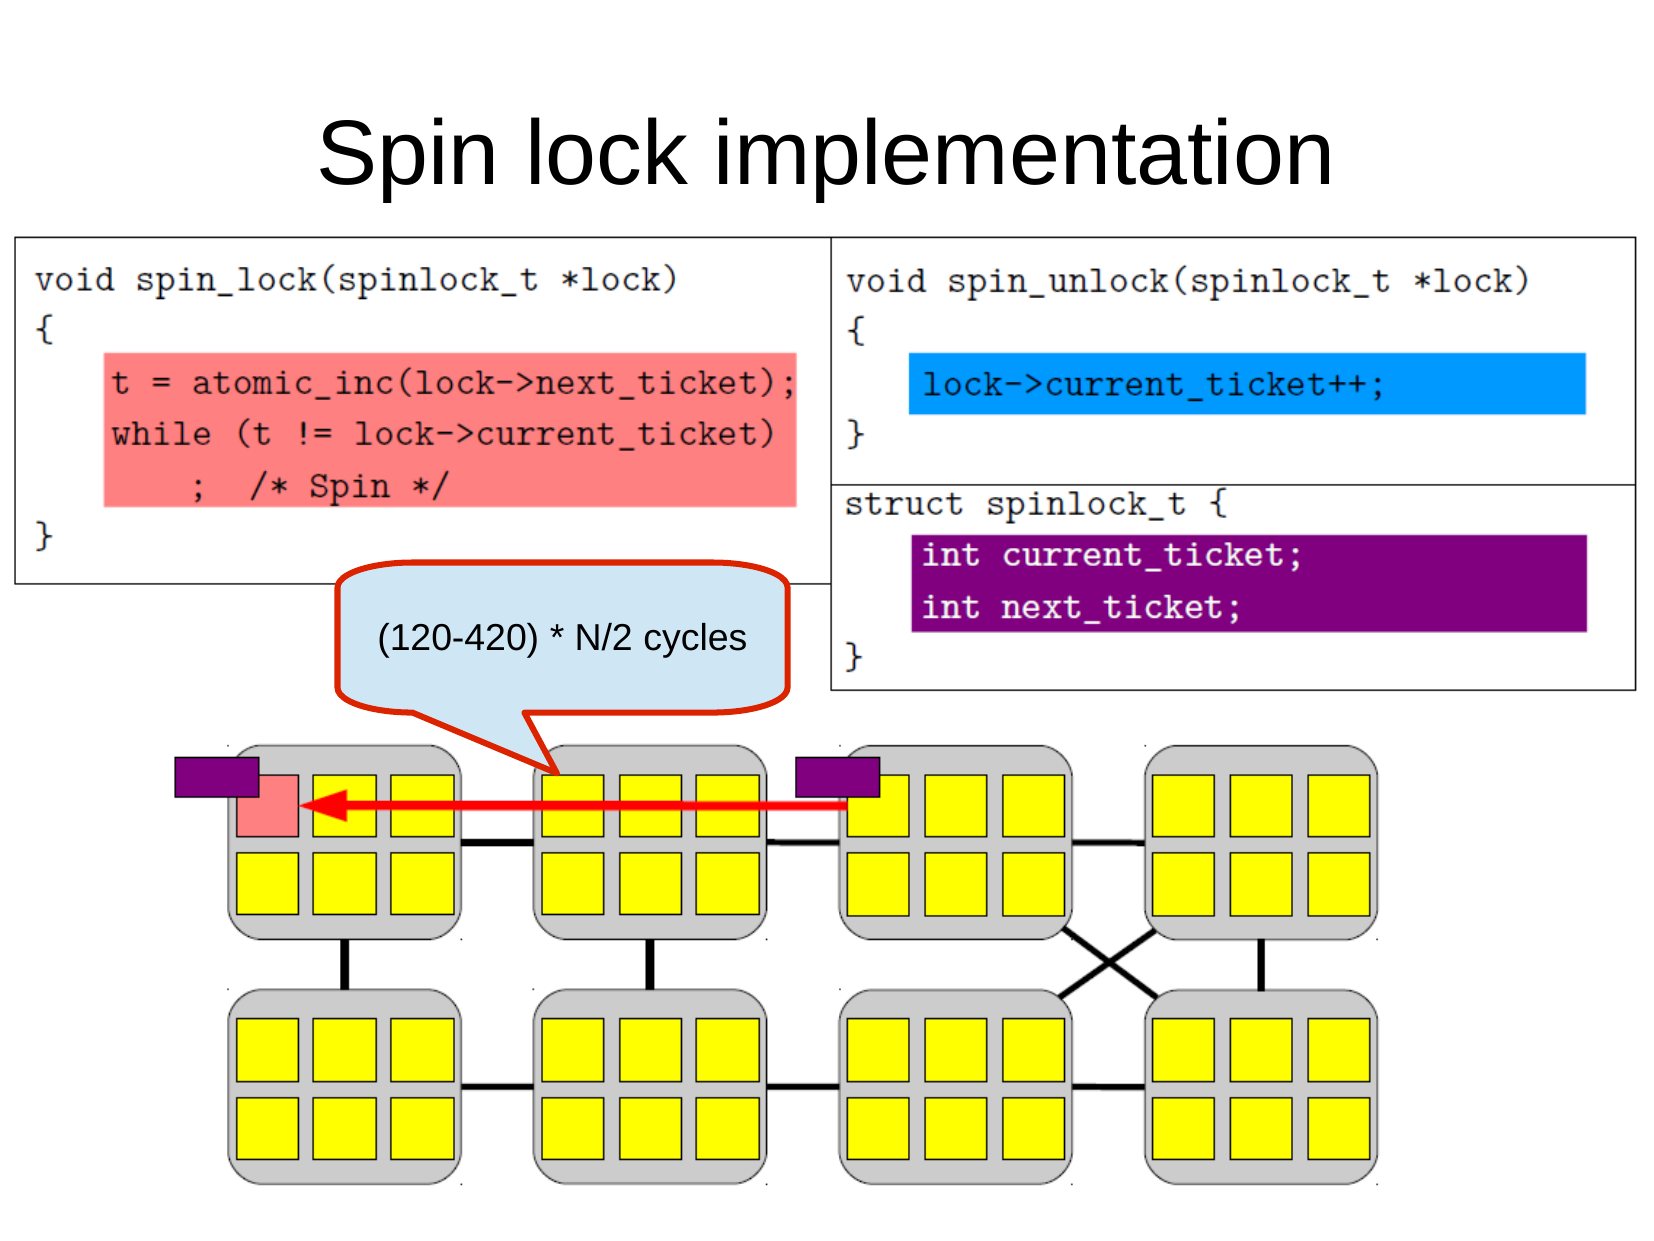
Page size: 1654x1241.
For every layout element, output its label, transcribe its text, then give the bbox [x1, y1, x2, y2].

picture [0, 215, 1654, 713]
text_box (120-420) * N/2 cycles [337, 562, 788, 774]
title Spin lock implementation [82, 49, 1571, 215]
picture [0, 735, 1654, 1200]
